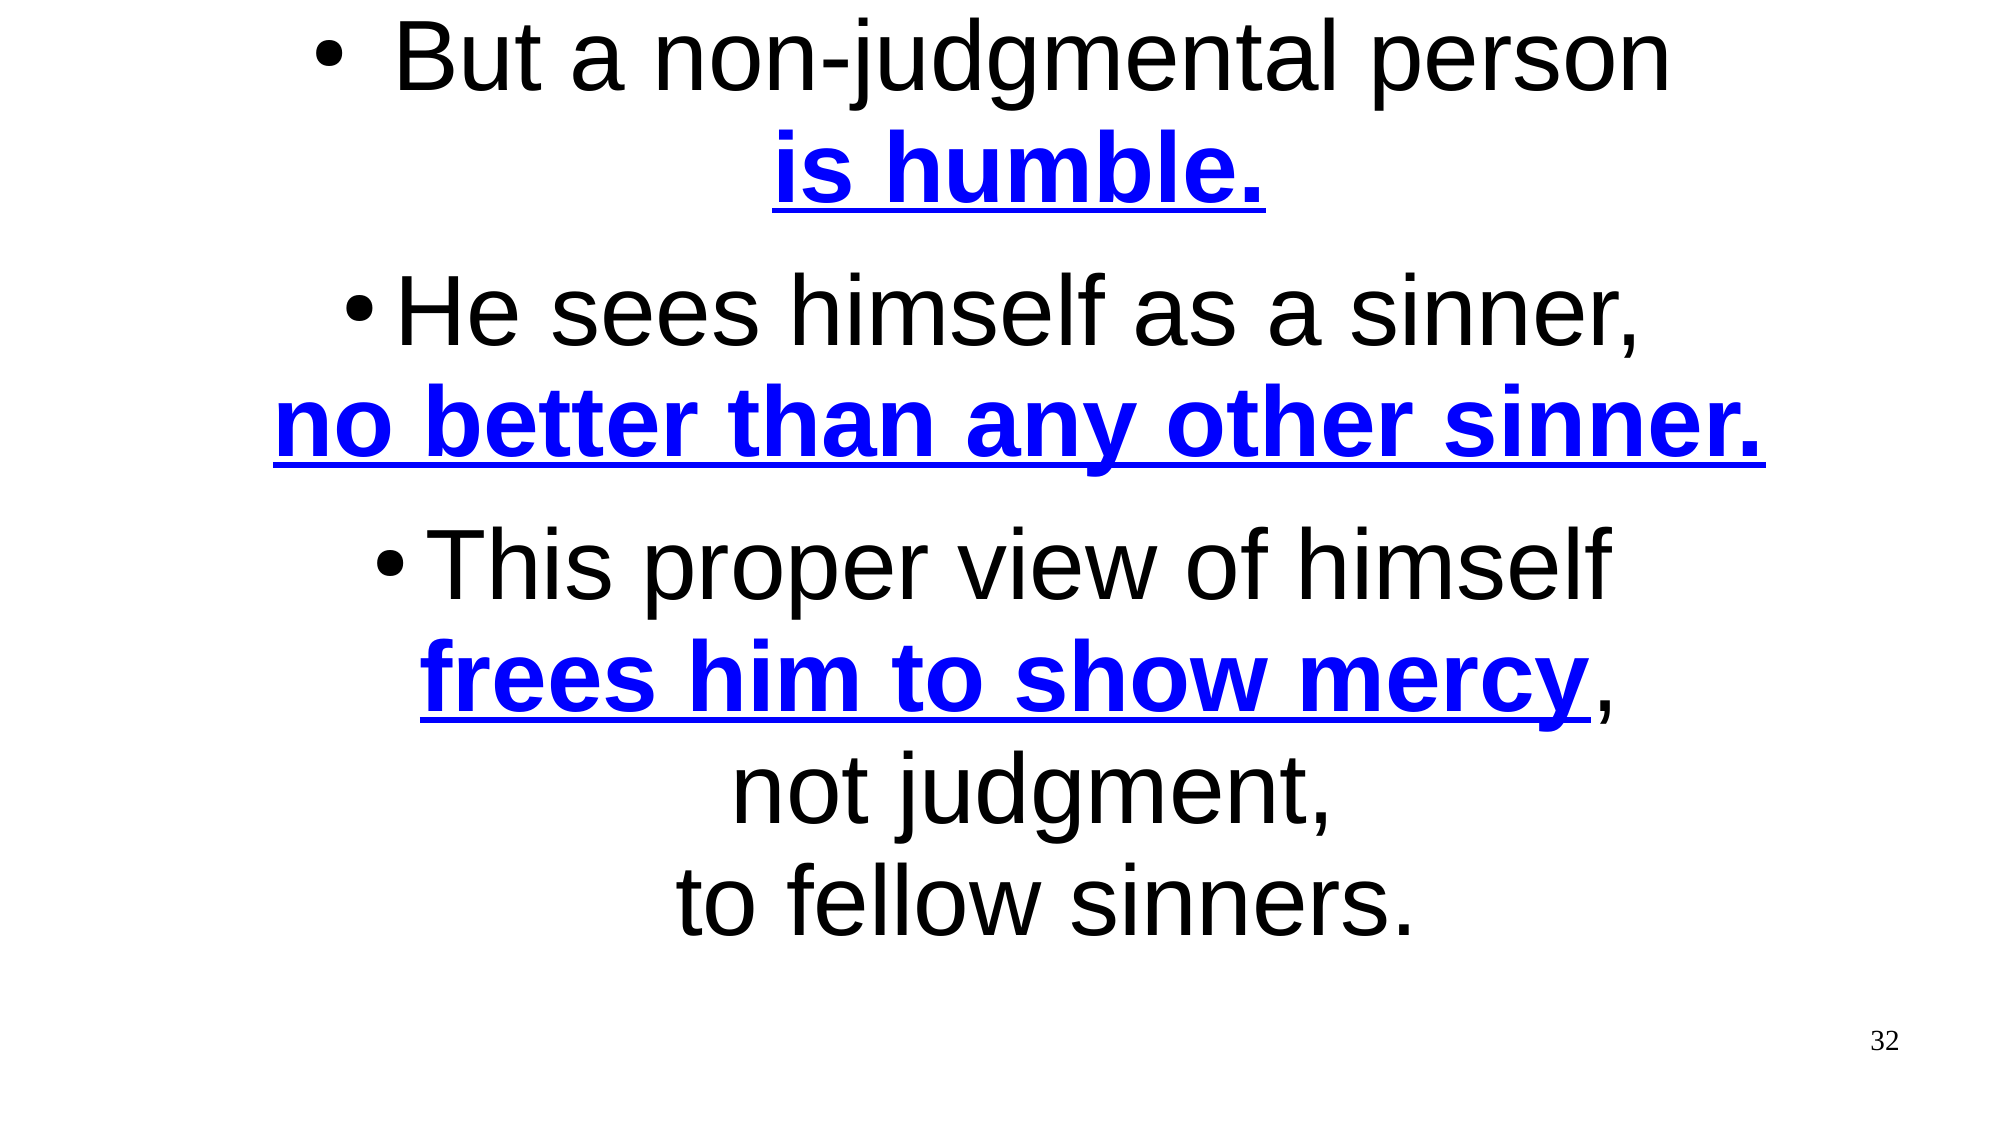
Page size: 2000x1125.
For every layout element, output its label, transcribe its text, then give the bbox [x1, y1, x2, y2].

list But a non-judgmental person is humble. He sees himself as a sinner, no better than any other sinner. This proper view of himself frees him to show mercy, not judgment, to fellow sinners. [0, 0, 1996, 1123]
